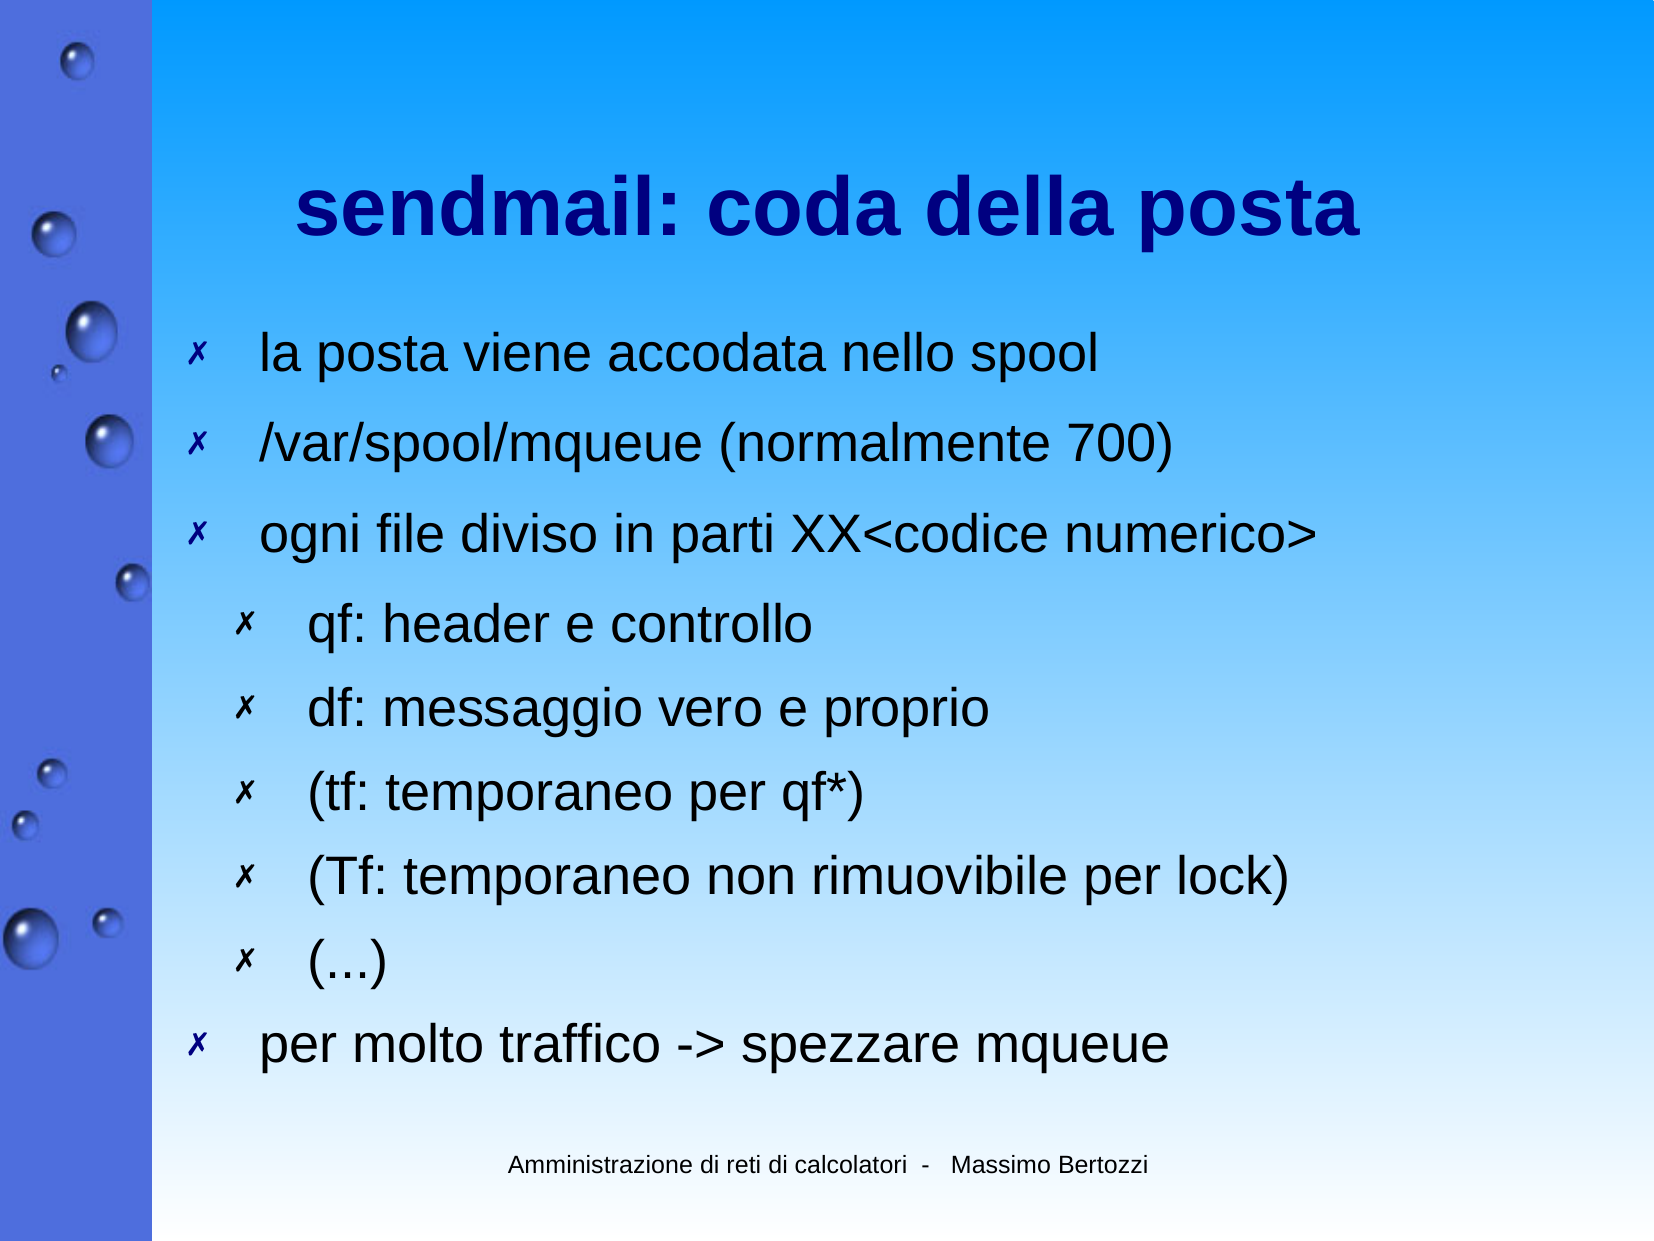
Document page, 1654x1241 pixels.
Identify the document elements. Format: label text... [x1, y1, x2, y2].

picture [0, 0, 152, 1241]
list la posta viene accodata nello spool /var/spool/mqueue (normalmente 700) ogni file diviso in parti XX<codice numerico> qf: header e controllo df: messaggio vero e proprio (tf: temporaneo per qf*) (Tf: temporaneo non rimuovibile per lock) (...) per molto traffico -> spezzare mqueue [177, 322, 1590, 1105]
title sendmail: coda della posta [121, 102, 1653, 311]
